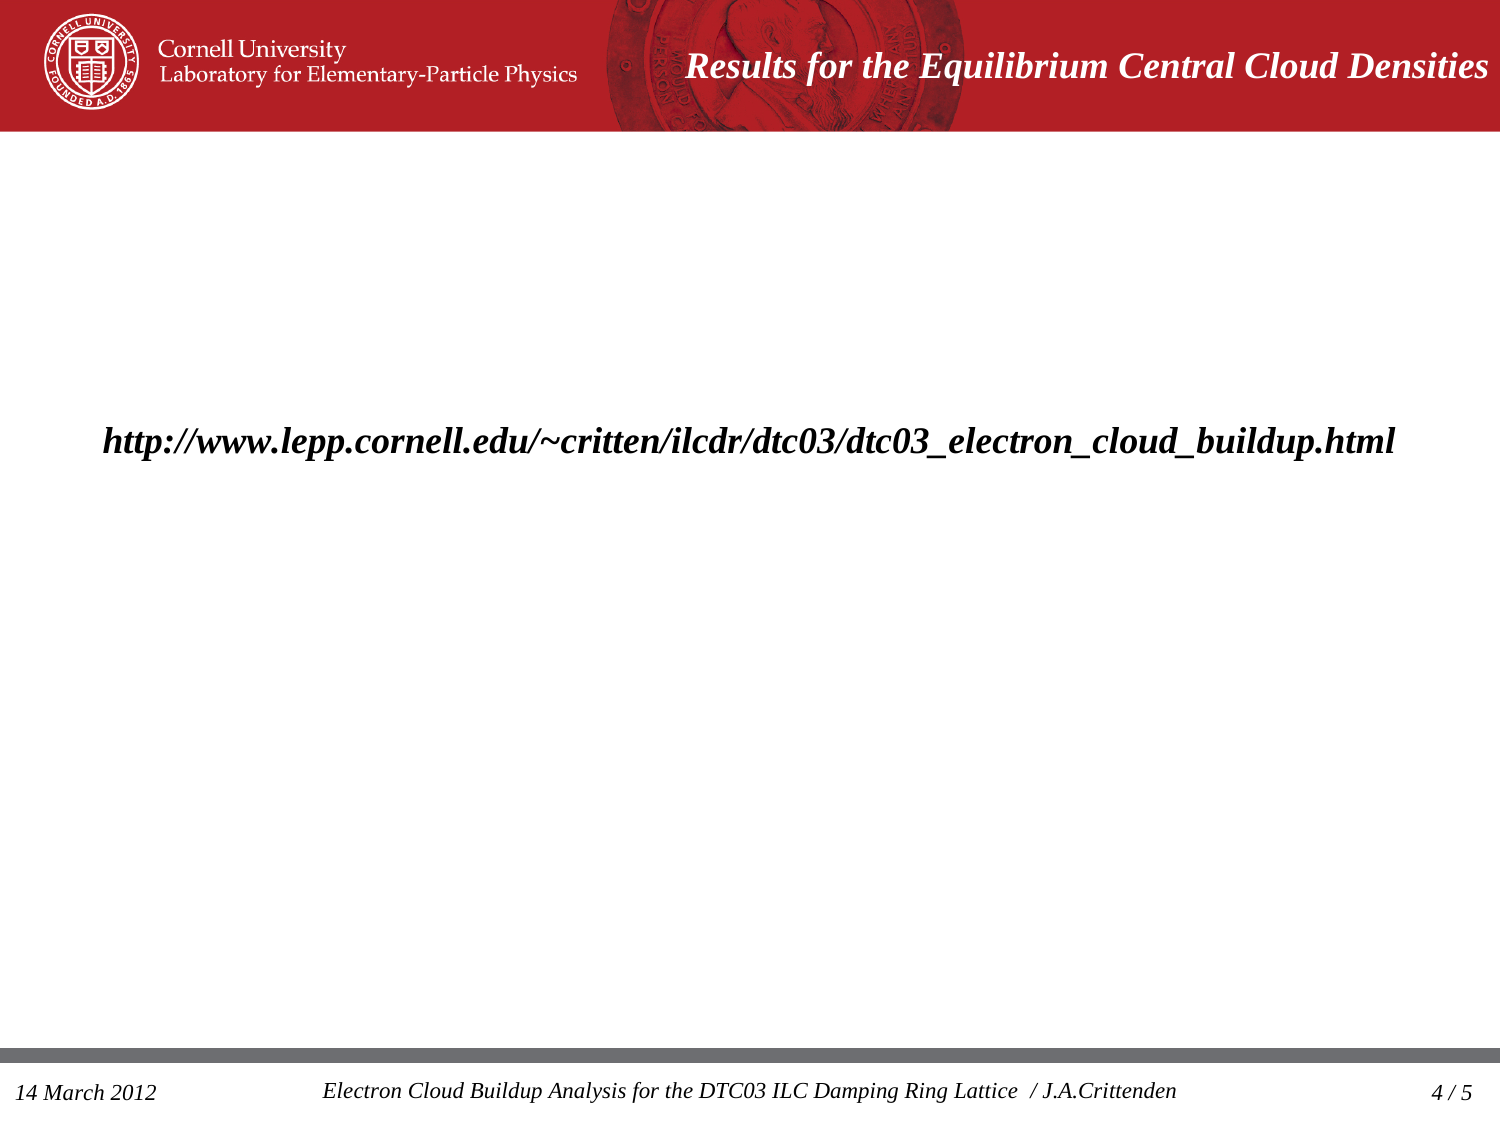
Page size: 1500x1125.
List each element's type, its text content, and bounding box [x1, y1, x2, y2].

picture [0, 0, 675, 132]
text_box Results for the Equilibrium Central Cloud Densities [675, 0, 1500, 151]
text_box http://www.lepp.cornell.edu/~critten/ilcdr/dtc03/dtc03_electron_cloud_buildup.html [87, 412, 1413, 539]
